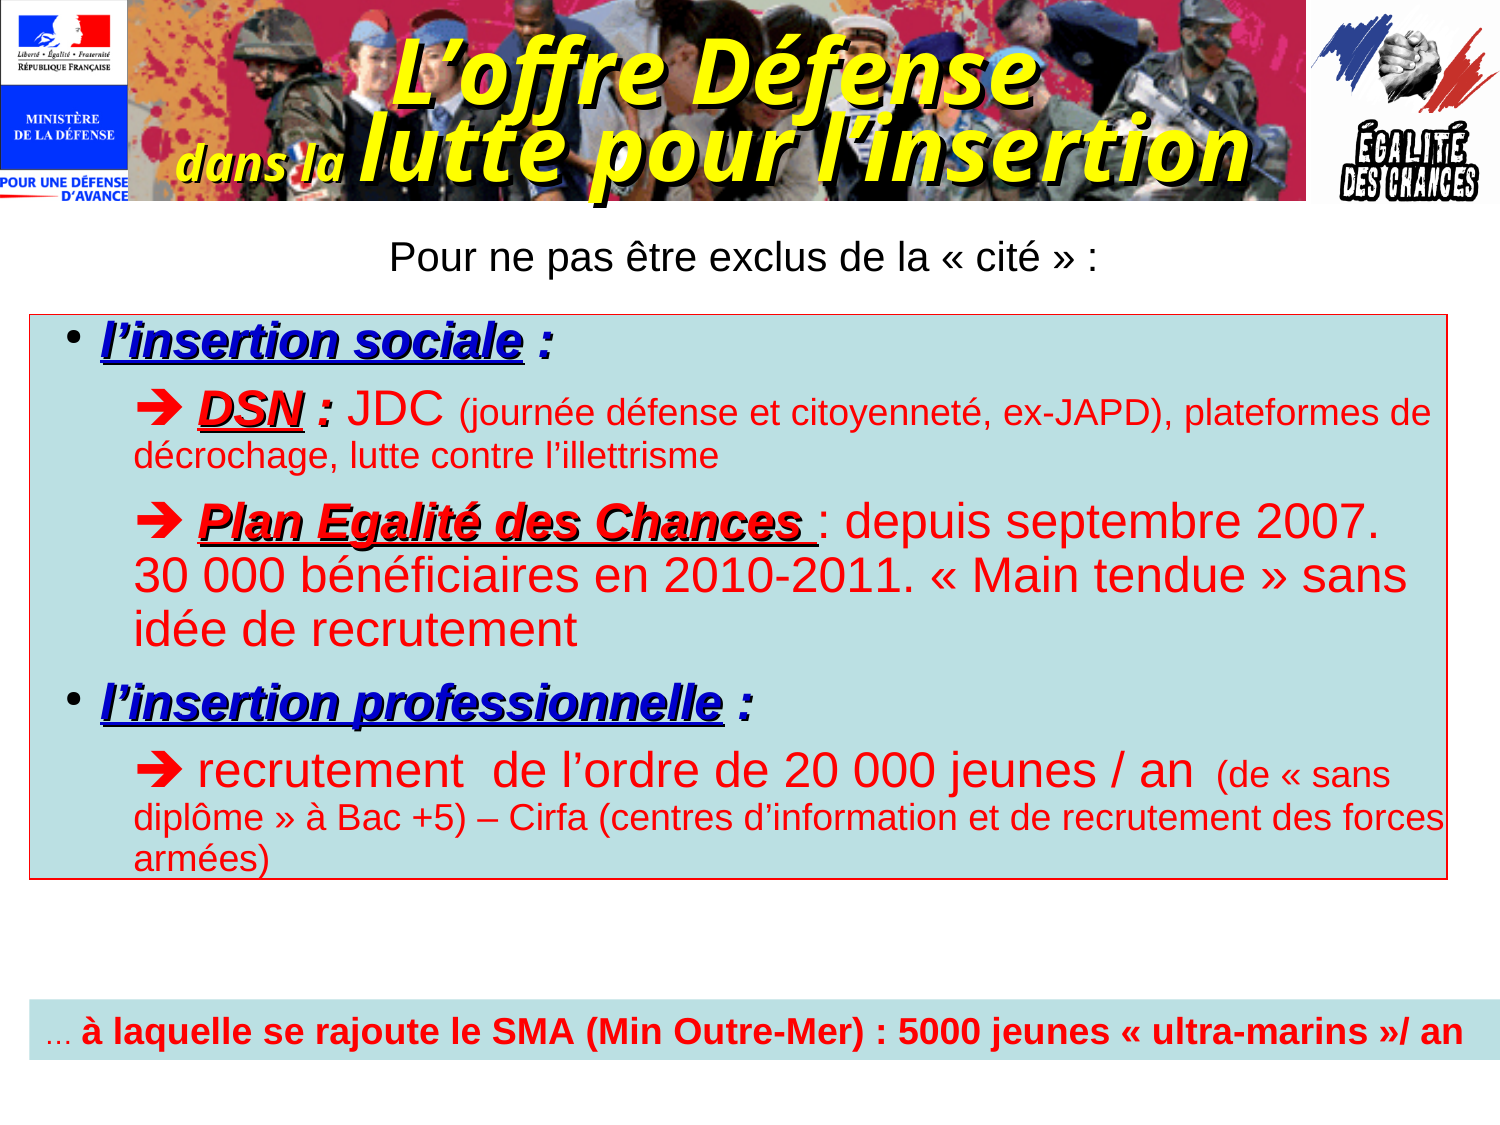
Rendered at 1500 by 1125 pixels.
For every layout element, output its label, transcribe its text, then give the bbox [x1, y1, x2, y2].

picture [1311, 0, 1500, 204]
title L’offre Défense dans la lutte pour l’insertion [135, 30, 1294, 209]
text_box l’insertion sociale :  DSN : JDC (journée défense et citoyenneté, ex-JAPD), plateformes de décrochage, lutte contre l’illettrisme  Plan Egalité des Chances : depuis septembre 2007. 30 000 bénéficiaires en 2010-2011. « Main tendue » sans idée de recrutement l’insertion professionnelle :  recrutement de l’ordre de 20 000 jeunes / an (de « sans diplôme » à Bac +5) – Cirfa (centres d’information et de recrutement des forces armées) [29, 314, 1447, 880]
text_box Pour ne pas être exclus de la « cité » : [265, 231, 1223, 281]
text_box … à laquelle se rajoute le SMA (Min Outre-Mer) : 5000 jeunes « ultra-marins »/ an [29, 999, 1500, 1060]
picture [0, 0, 1306, 201]
